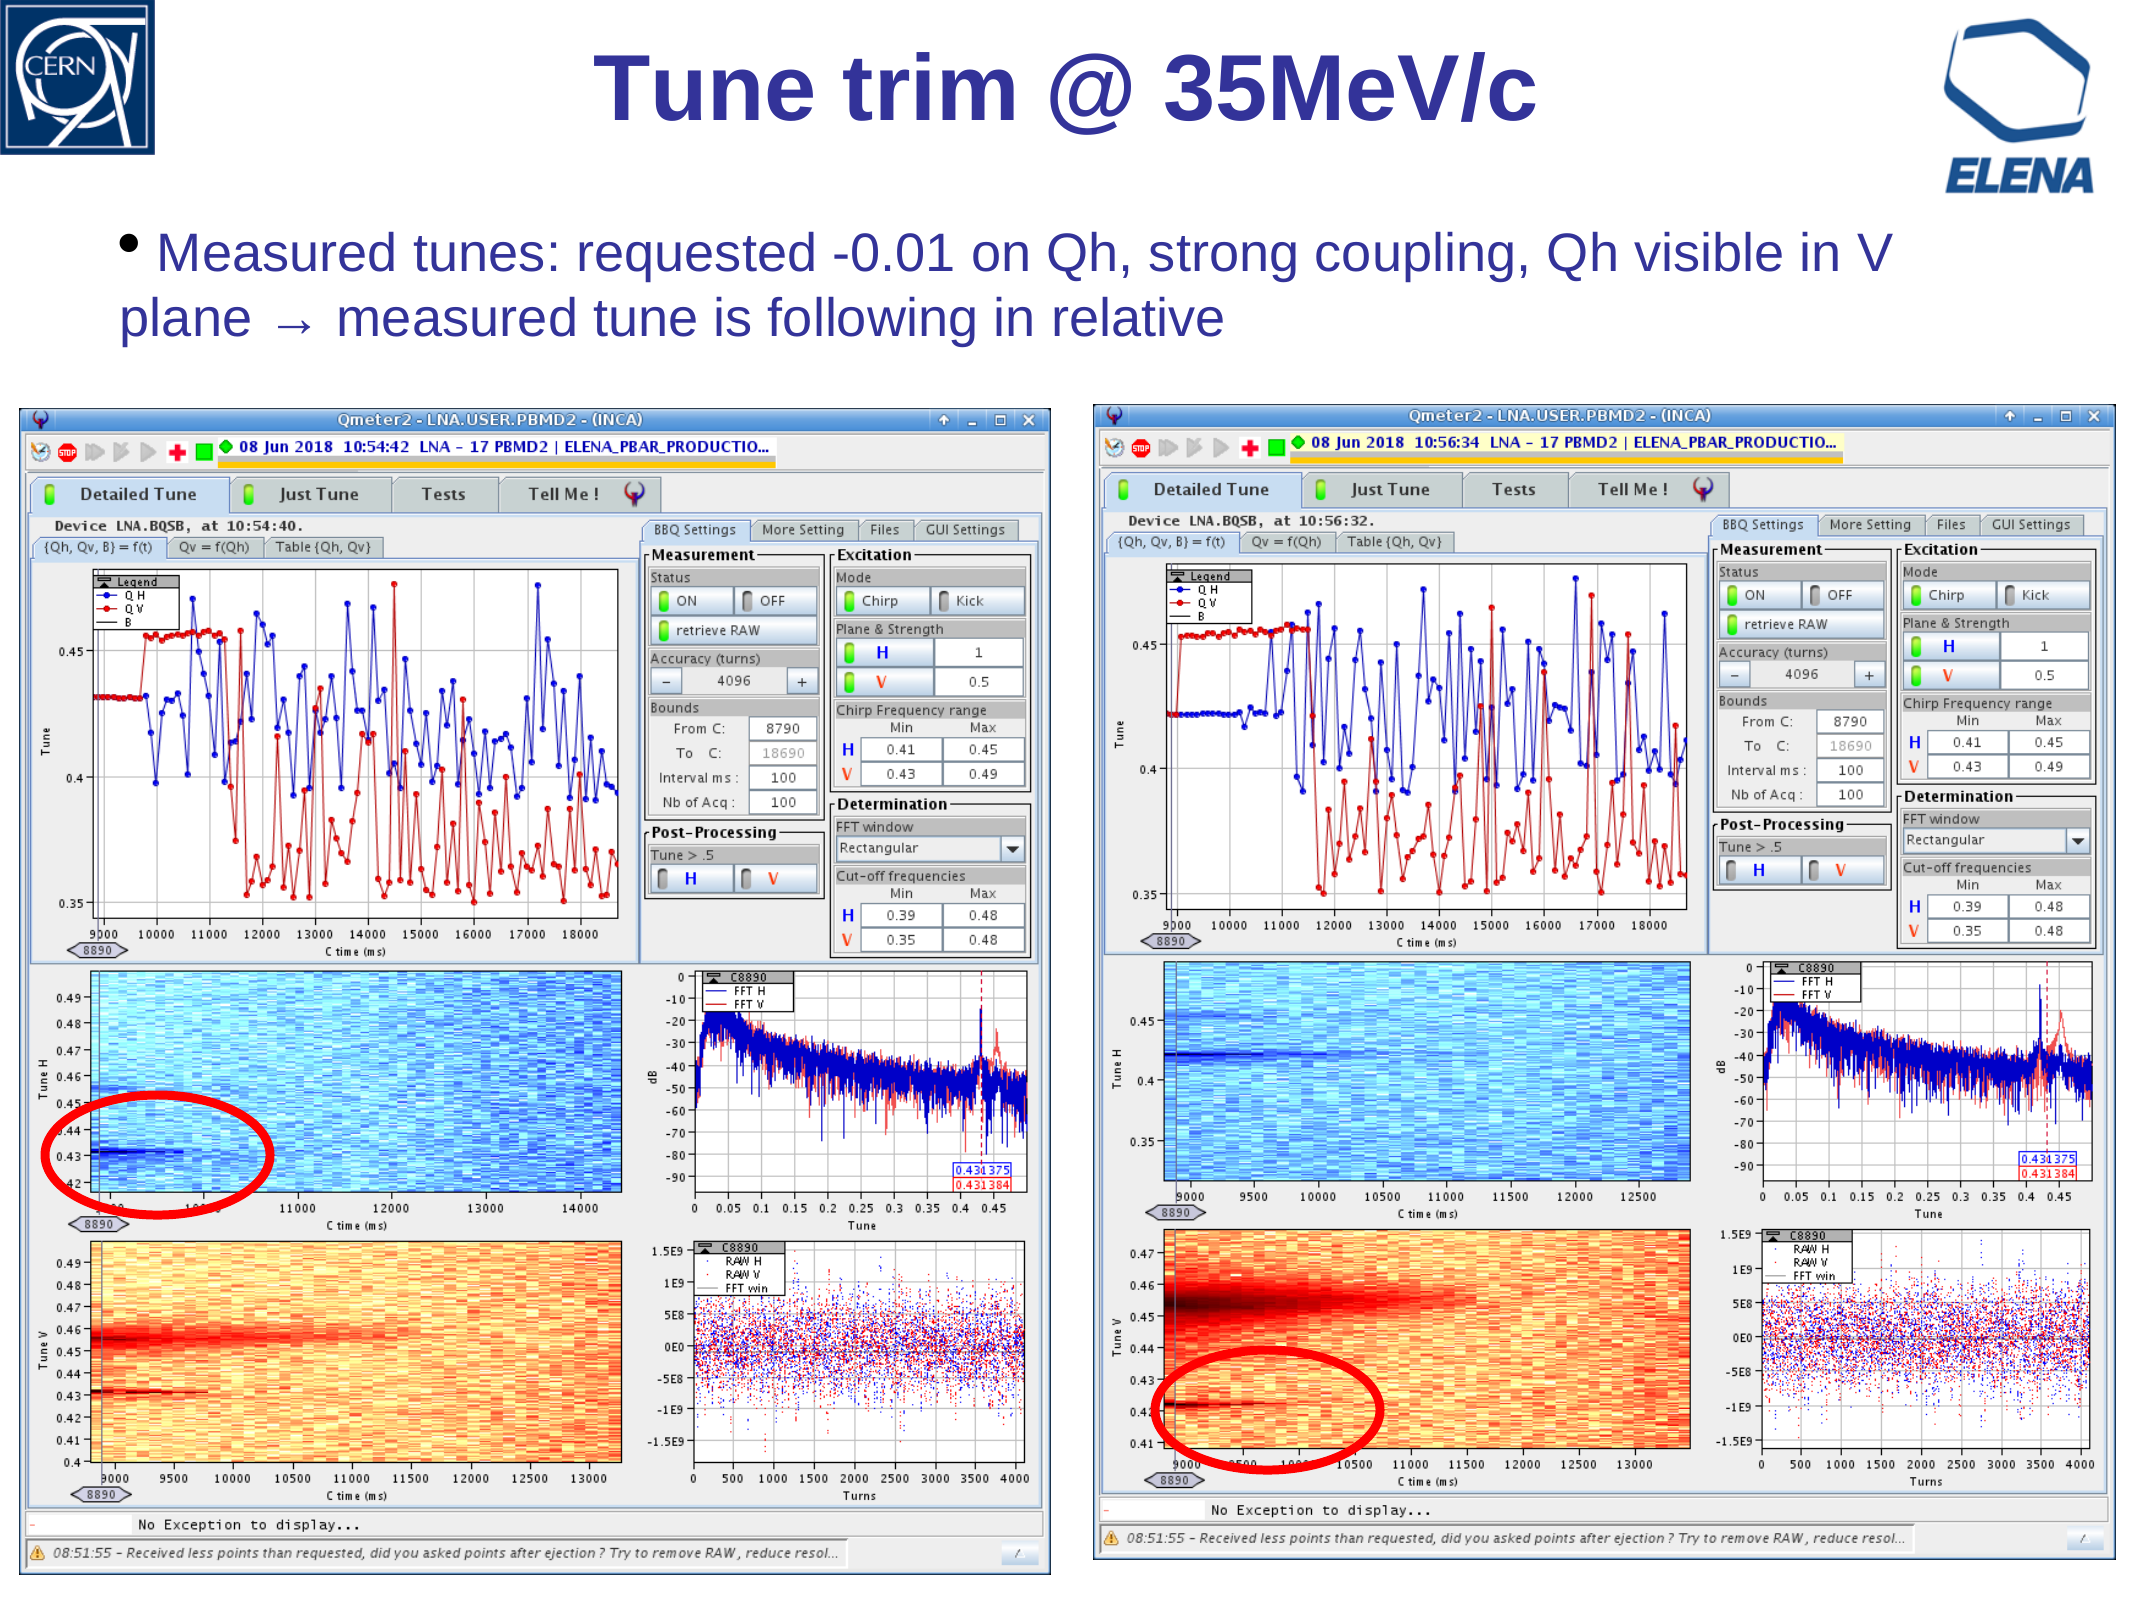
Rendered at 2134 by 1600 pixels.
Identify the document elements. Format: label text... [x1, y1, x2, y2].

picture [0, 0, 155, 155]
picture [1924, 10, 2117, 206]
title Tune trim @ 35MeV/c [208, 10, 1924, 156]
picture [19, 408, 1051, 1576]
picture [1093, 404, 2116, 1561]
text_box Measured tunes: requested -0.01 on Qh, strong coupling, Qh visible in V plane → measured tune is following in relative [105, 210, 2046, 361]
